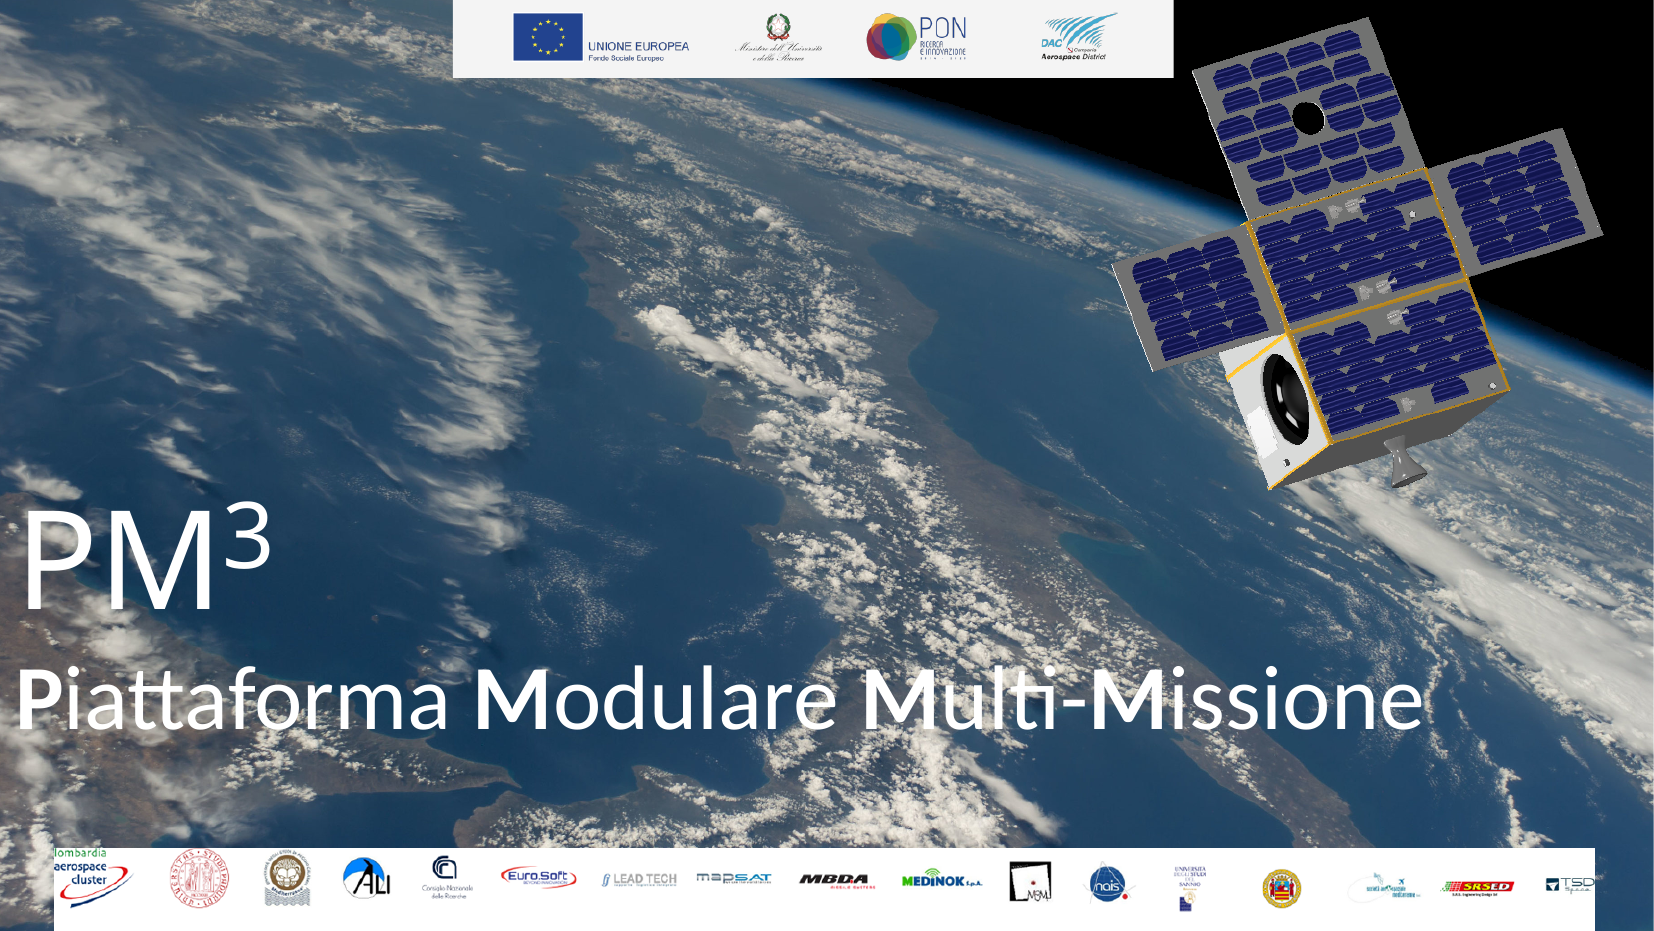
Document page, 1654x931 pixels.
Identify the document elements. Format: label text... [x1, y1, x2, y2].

picture [0, 0, 1654, 931]
text_box PM3 Piattaforma Modulare Multi-Missione [0, 465, 1559, 758]
